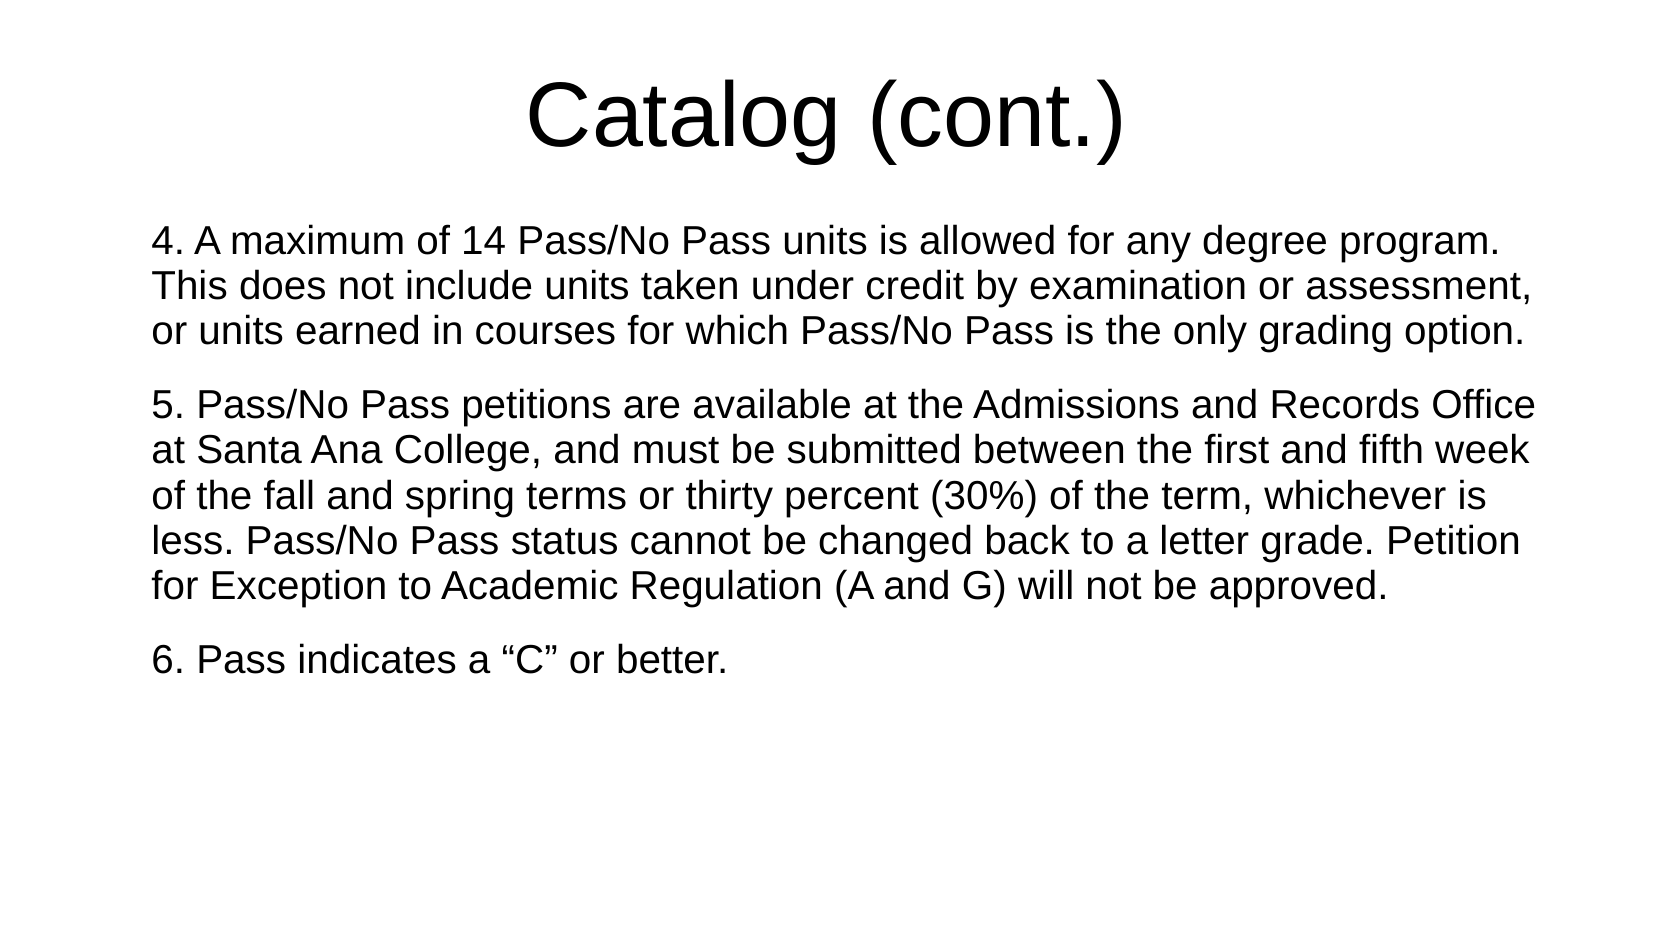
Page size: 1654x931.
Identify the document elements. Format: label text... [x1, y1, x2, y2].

title Catalog (cont.) [82, 37, 1571, 193]
list 4. A maximum of 14 Pass/No Pass units is allowed for any degree program. This does not include units taken under credit by examination or assessment, or units earned in courses for which Pass/No Pass is the only grading option. 5. Pass/No Pass petitions are available at the Admissions and Records Office at Santa Ana College, and must be submitted between the first and fifth week of the fall and spring terms or thirty percent (30%) of the term, whichever is less. Pass/No Pass status cannot be changed back to a letter grade. Petition for Exception to Academic Regulation (A and G) will not be approved. 6. Pass indicates a “C” or better. [82, 217, 1571, 758]
